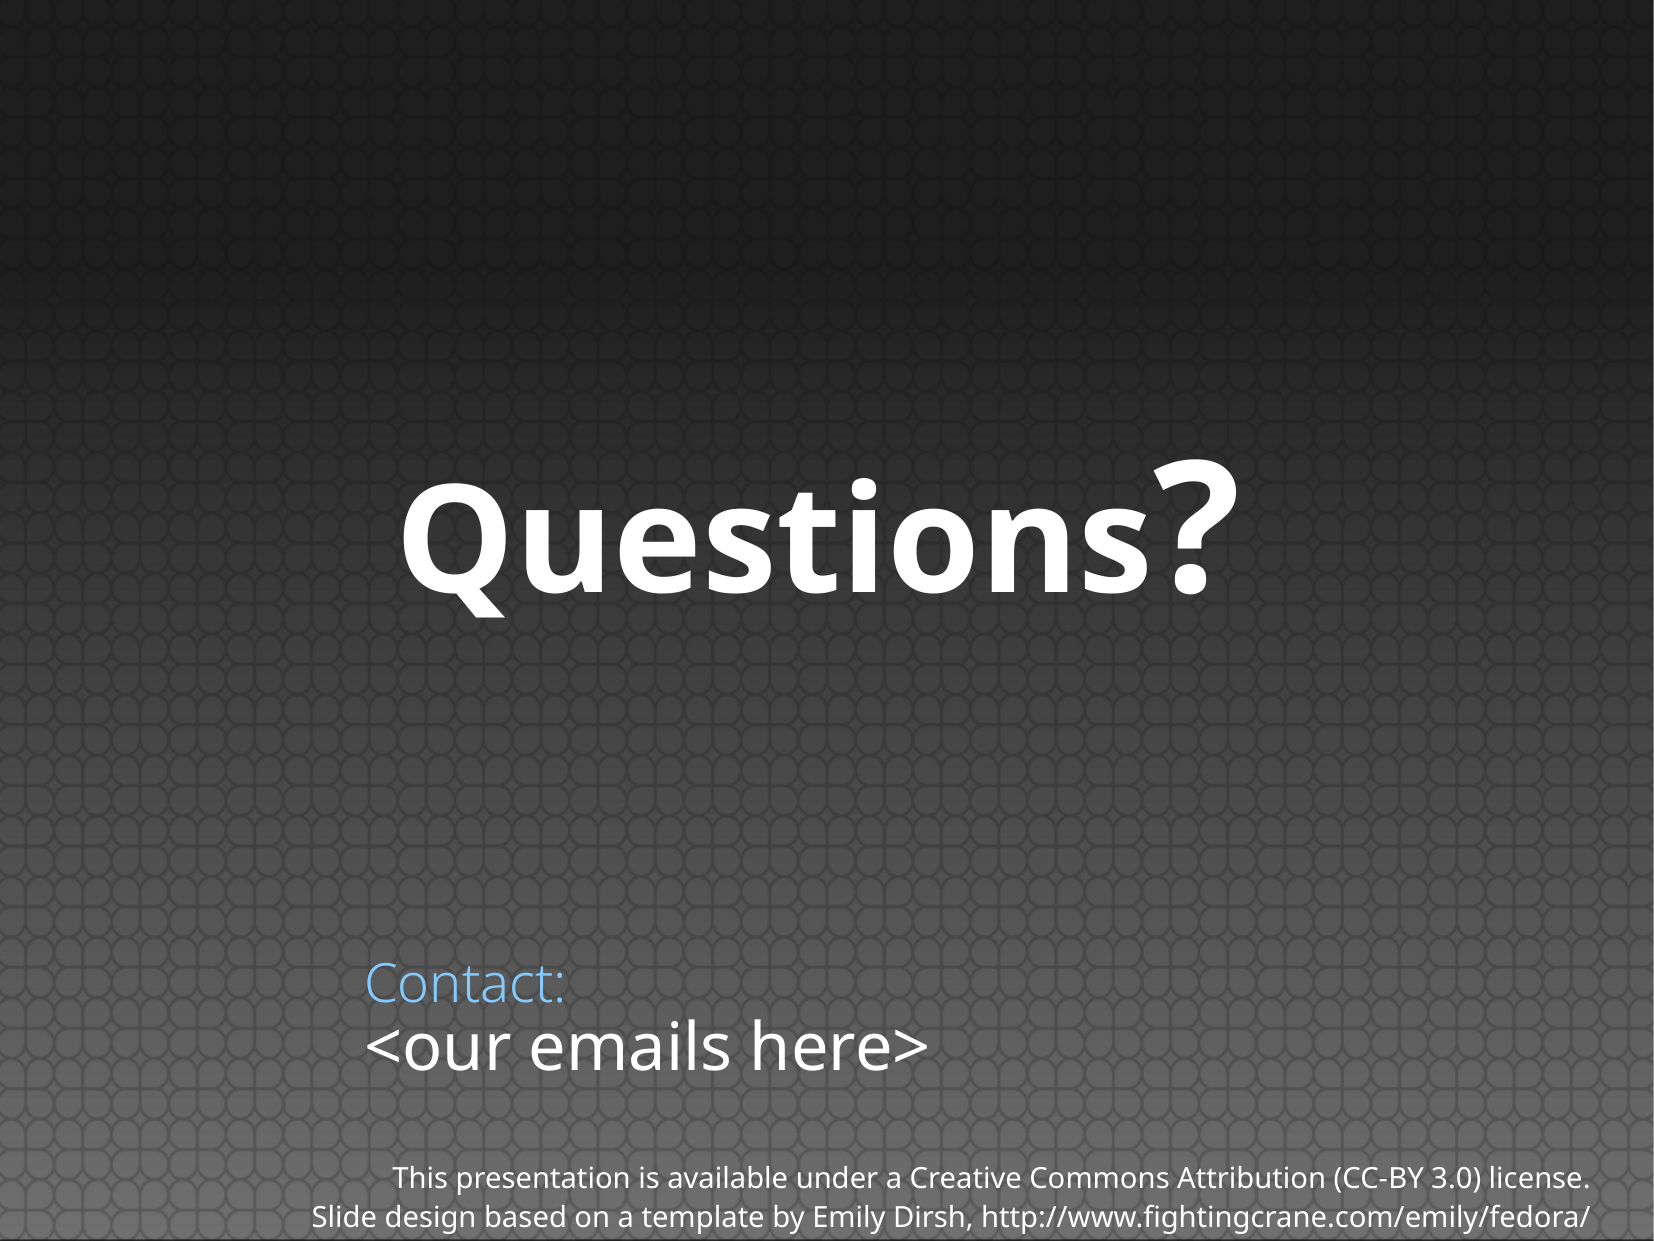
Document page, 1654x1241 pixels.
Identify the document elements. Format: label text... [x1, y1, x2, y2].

title Questions? [30, 414, 1606, 628]
text_box Contact: [349, 937, 703, 1016]
text_box This presentation is available under a Creative Commons Attribution (CC-BY 3.0) license. Slide design based on a template by Emily Dirsh, http://www.fightingcrane.com/emily/fedora/ [68, 1149, 1607, 1241]
text_box <our emails here> [349, 992, 1455, 1085]
picture [0, 0, 1654, 1241]
